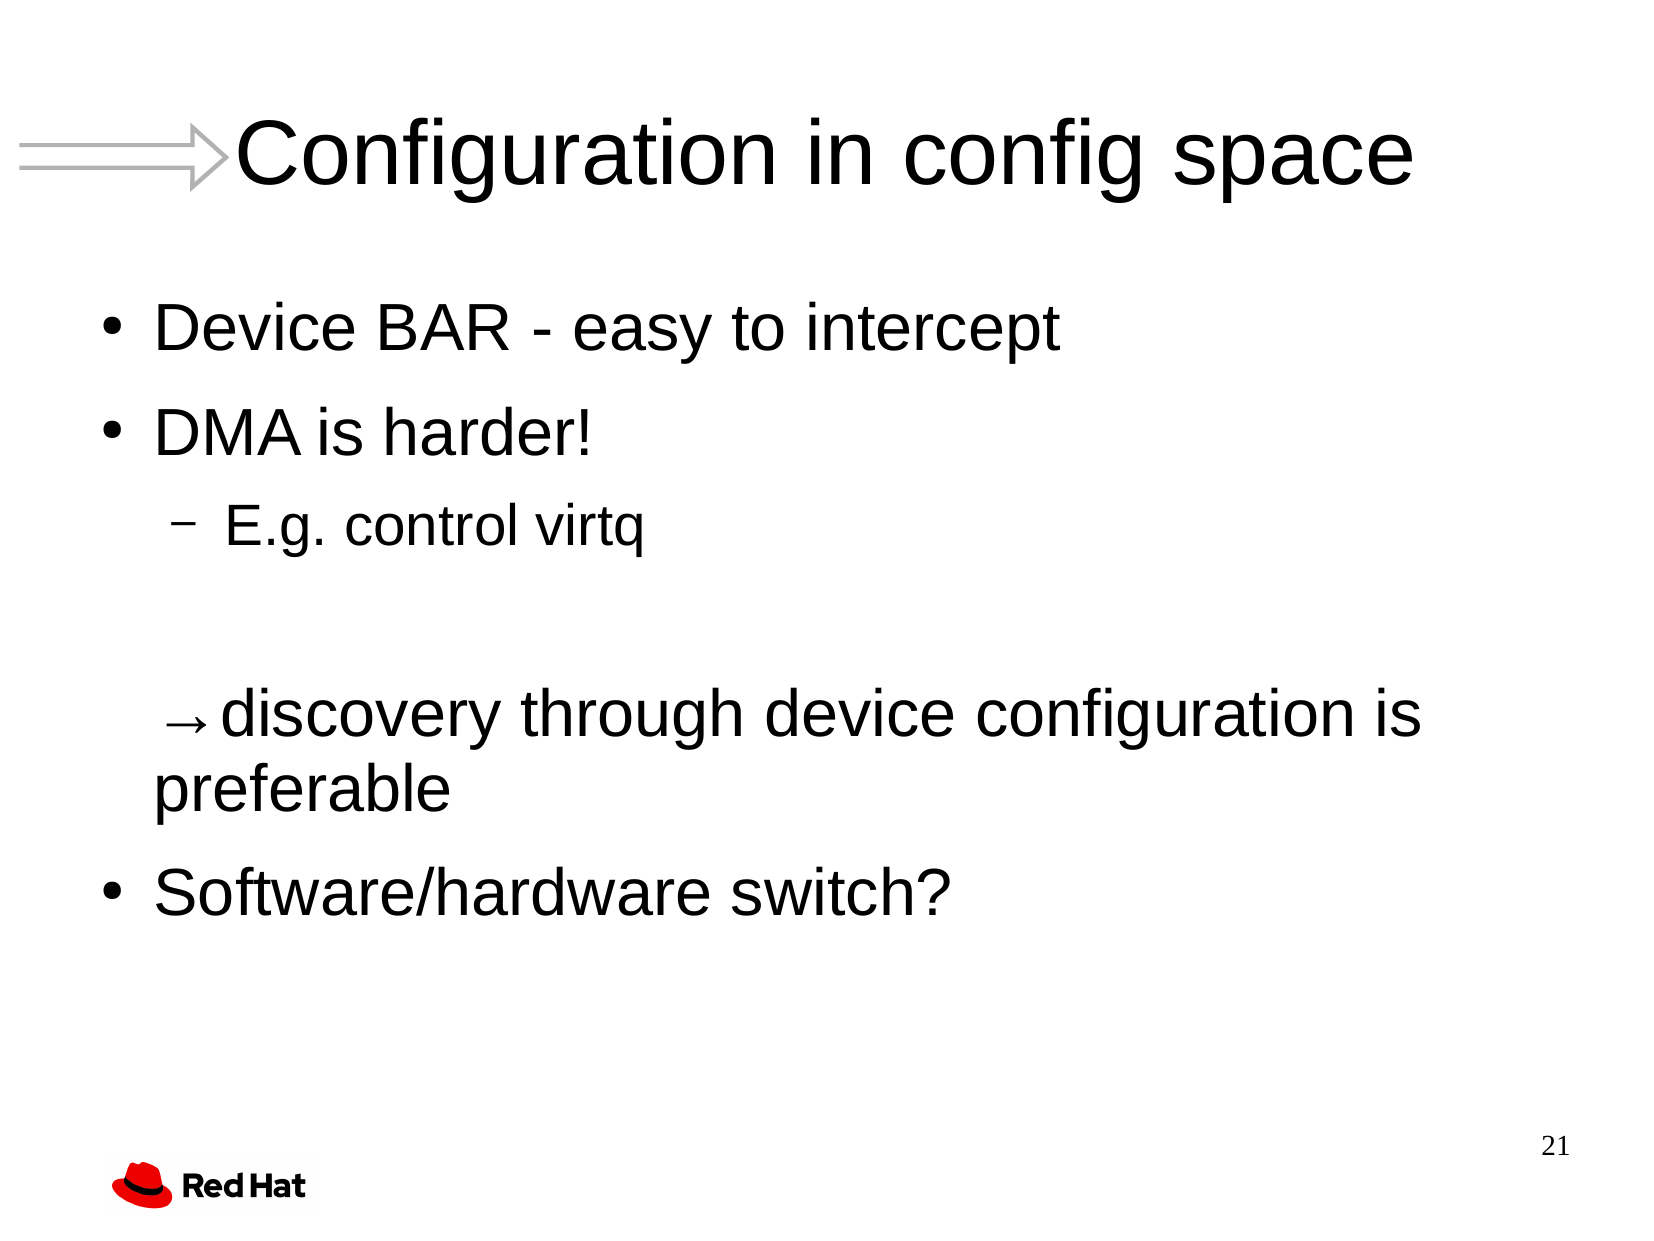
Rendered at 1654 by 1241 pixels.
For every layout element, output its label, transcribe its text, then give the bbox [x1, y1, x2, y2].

picture [15, 120, 232, 196]
list Device BAR - easy to intercept DMA is harder! E.g. control virtq →discovery through device configuration is preferable Software/hardware switch? [82, 290, 1571, 1010]
picture [105, 1154, 314, 1216]
title Configuration in config space [82, 49, 1571, 257]
